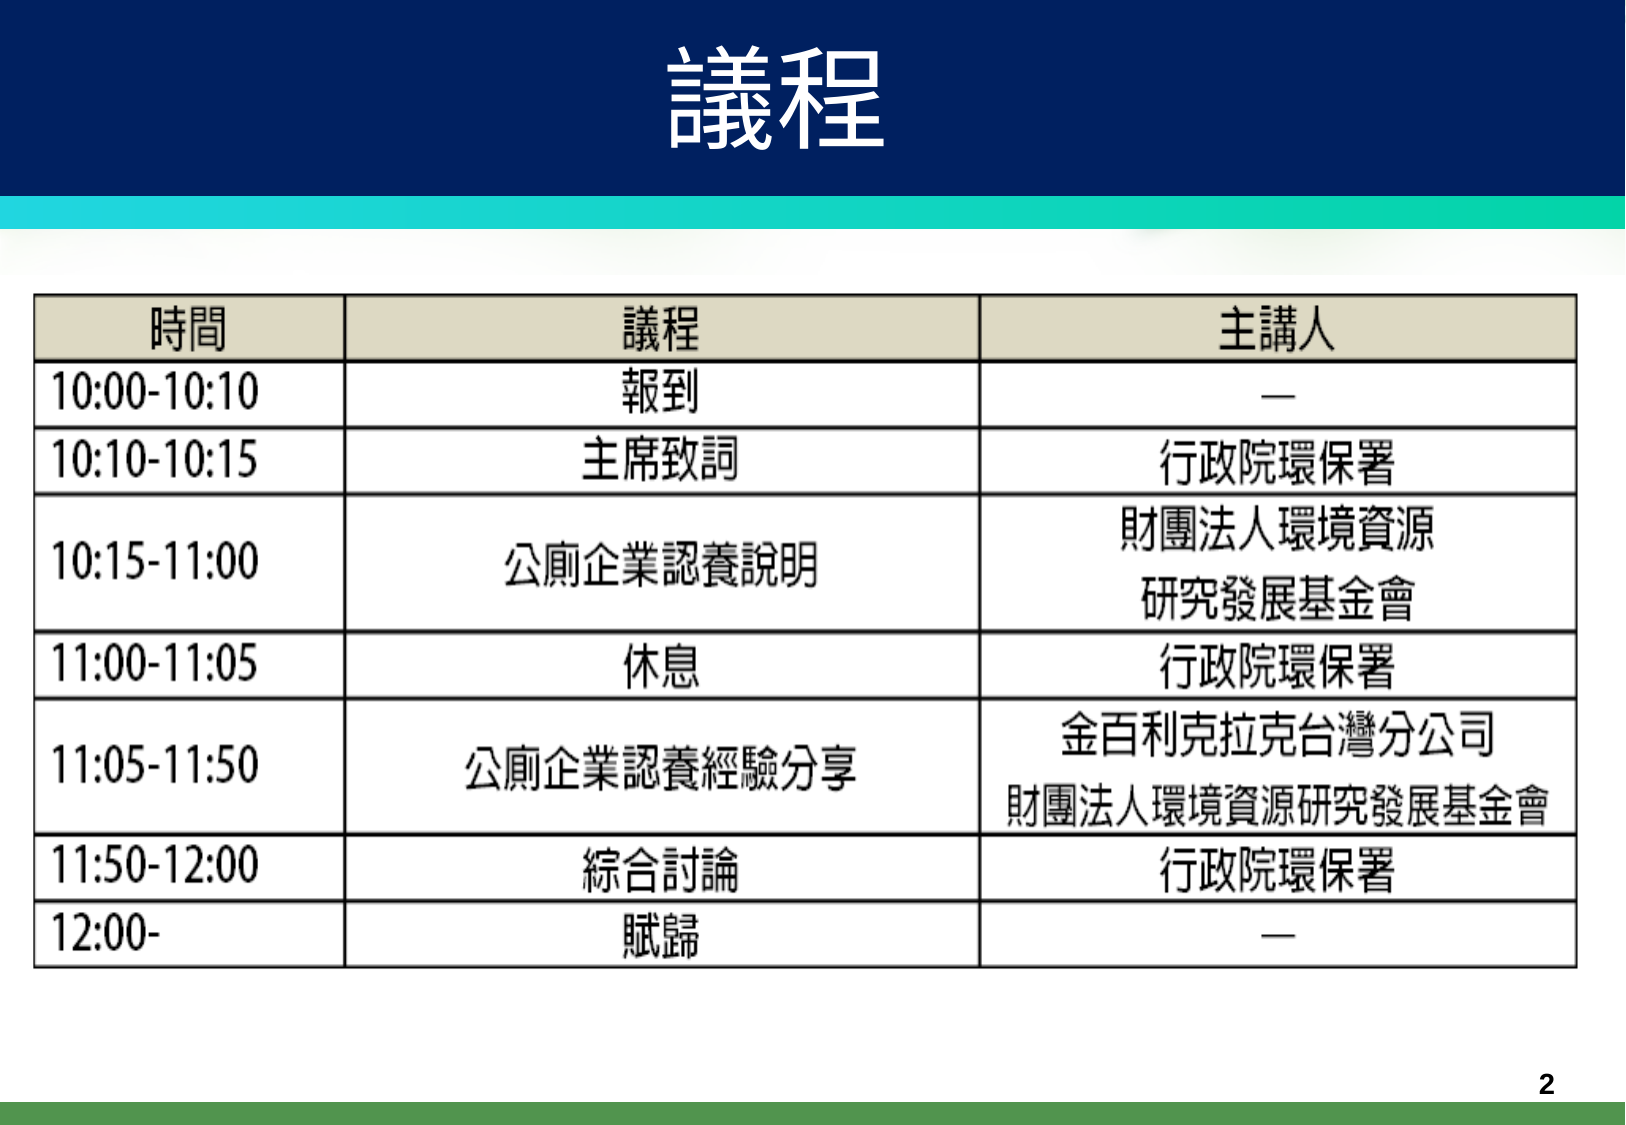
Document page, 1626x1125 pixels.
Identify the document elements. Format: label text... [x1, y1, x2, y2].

picture [32, 286, 1581, 1001]
text_box 議程 [445, 20, 1108, 172]
text_box [1523, 1057, 1619, 1098]
text_box [0, 0, 1625, 229]
